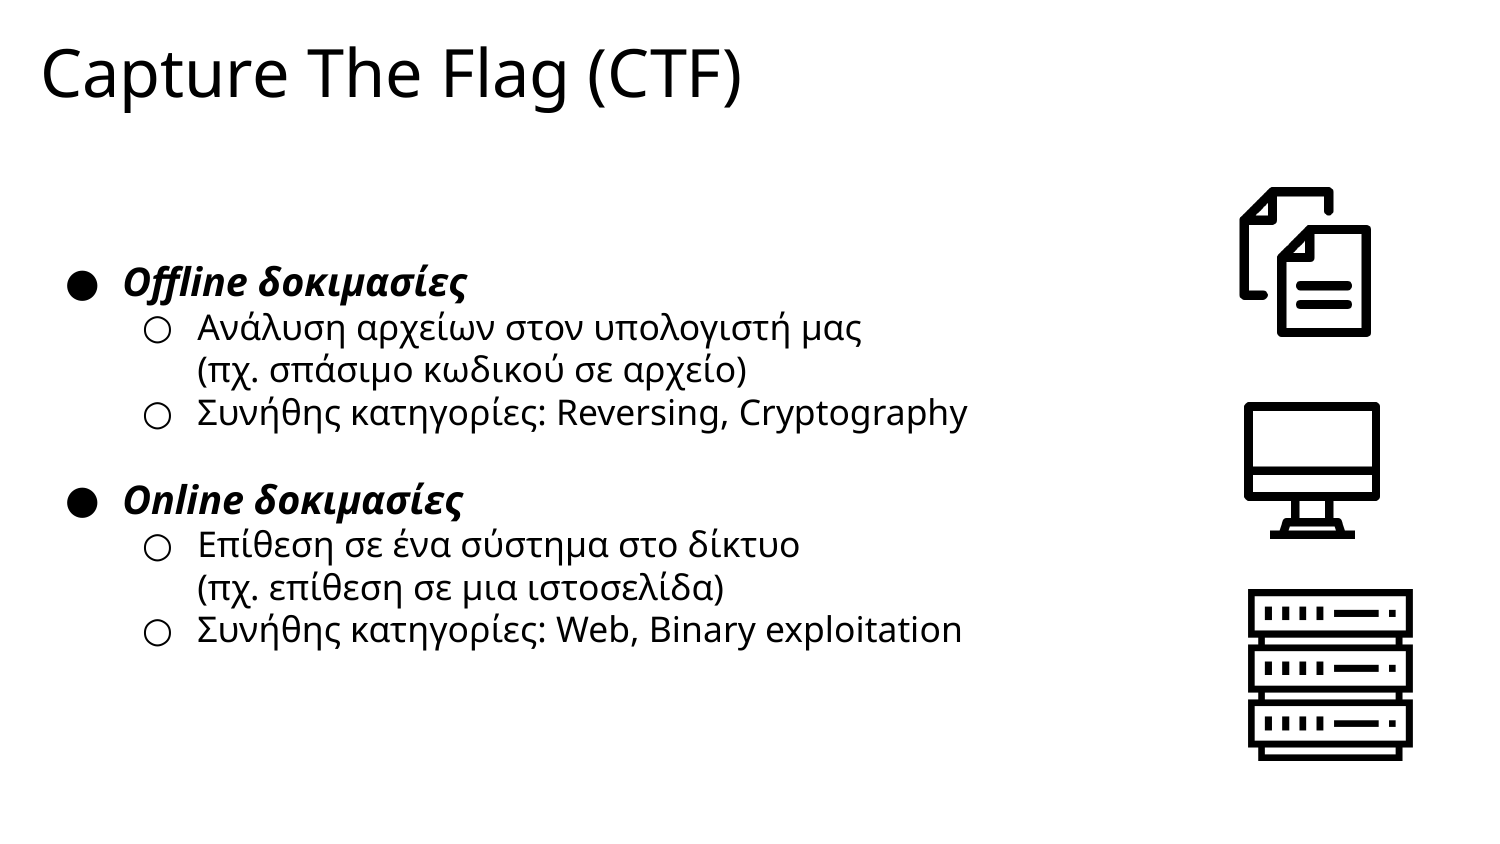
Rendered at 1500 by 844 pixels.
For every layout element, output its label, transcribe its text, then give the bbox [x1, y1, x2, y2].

text_box Offline δοκιμασίες Ανάλυση αρχείων στον υπολογιστή μας (πχ. σπάσιμο κωδικού σε αρχείο) Συνήθης κατηγορίες: Reversing, Cryptography Online δοκιμασίες Επίθεση σε ένα σύστημα στο δίκτυο (πχ. επίθεση σε μια ιστοσελίδα) Συνήθης κατηγορίες: Web, Binary exploitation [32, 242, 1176, 666]
picture [1230, 187, 1380, 338]
picture [1244, 402, 1380, 539]
picture [1244, 589, 1416, 761]
text_box Capture The Flag (CTF) >_Δομή Δοκιμασίων [25, 23, 1465, 195]
